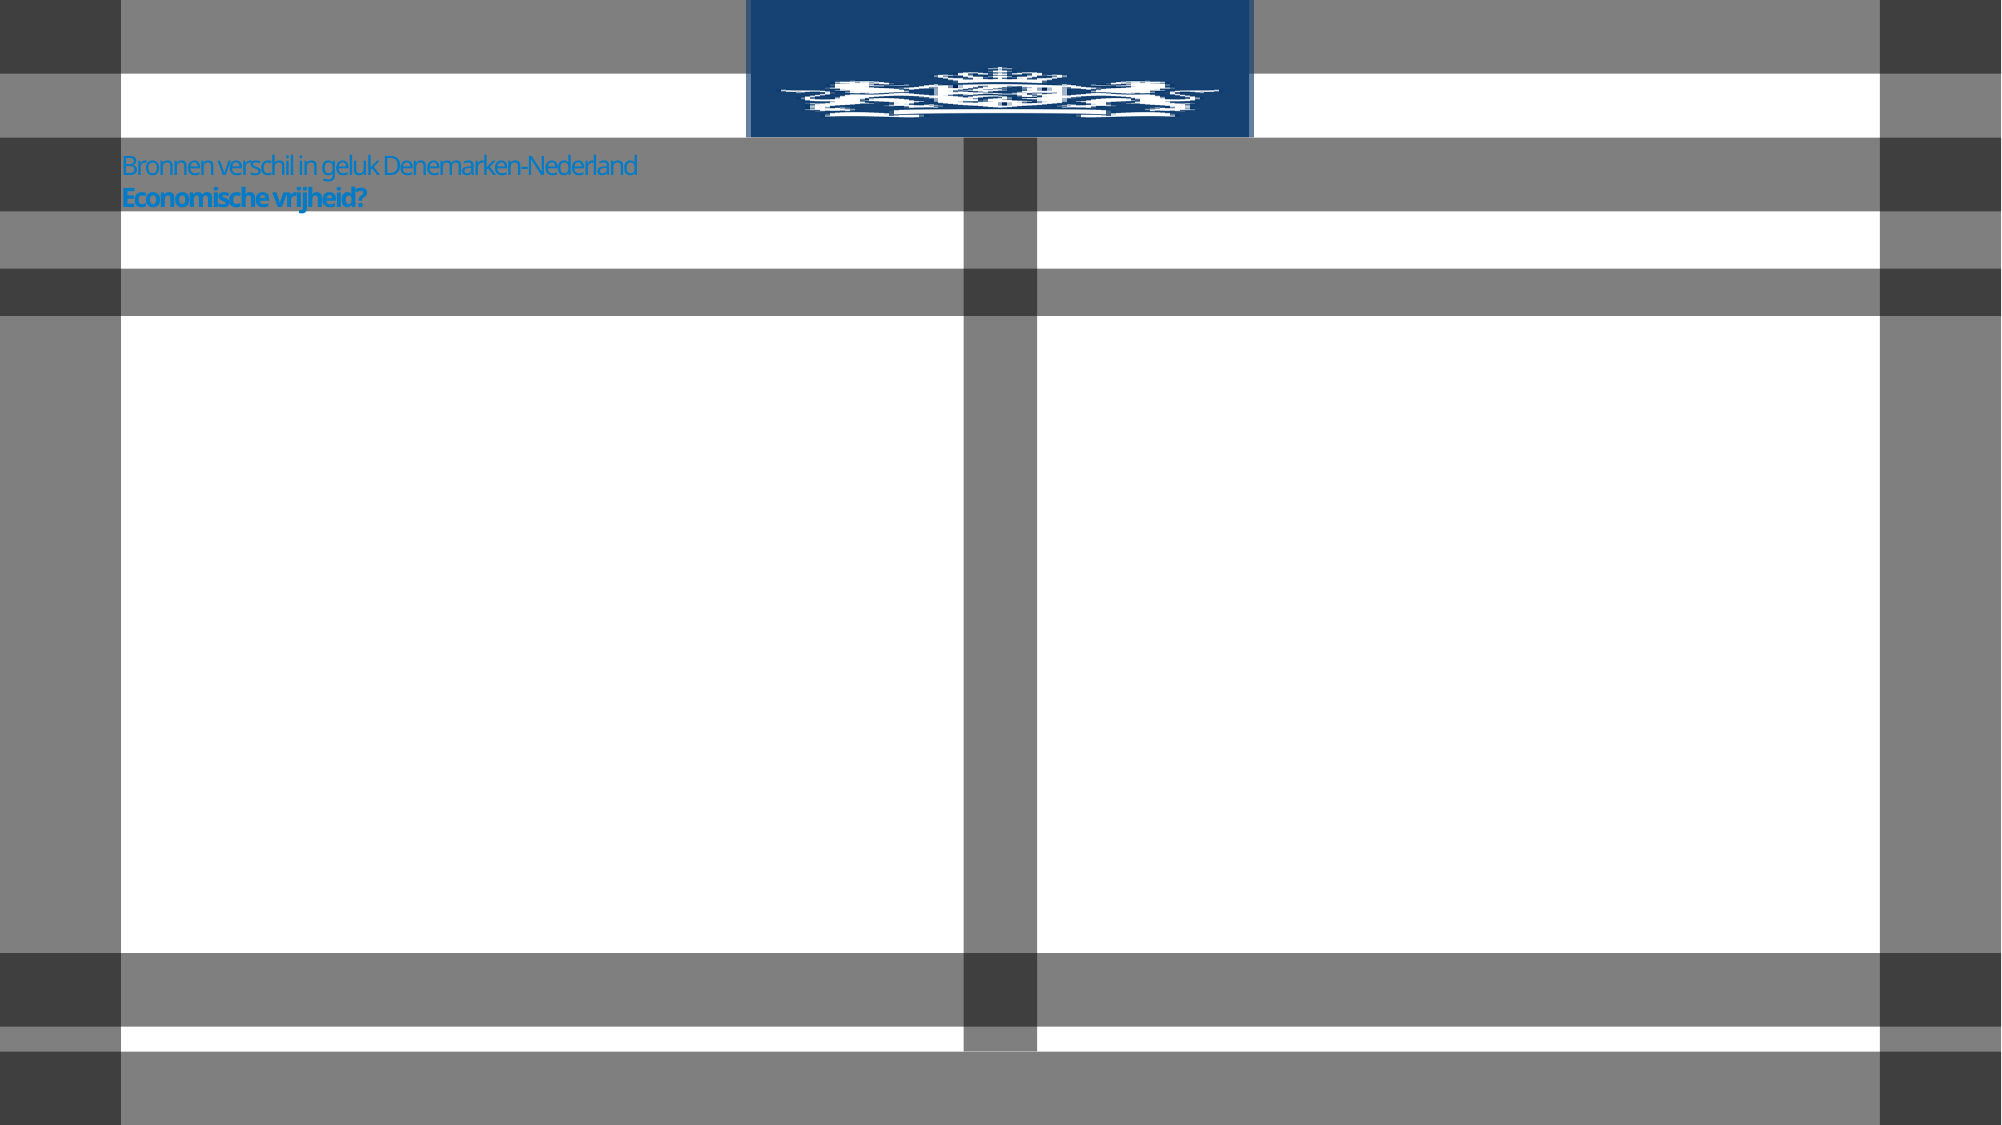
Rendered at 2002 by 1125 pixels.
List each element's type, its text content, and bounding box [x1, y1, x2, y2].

title Bronnen verschil in geluk Denemarken-Nederland Economische vrijheid? [121, 149, 1880, 215]
